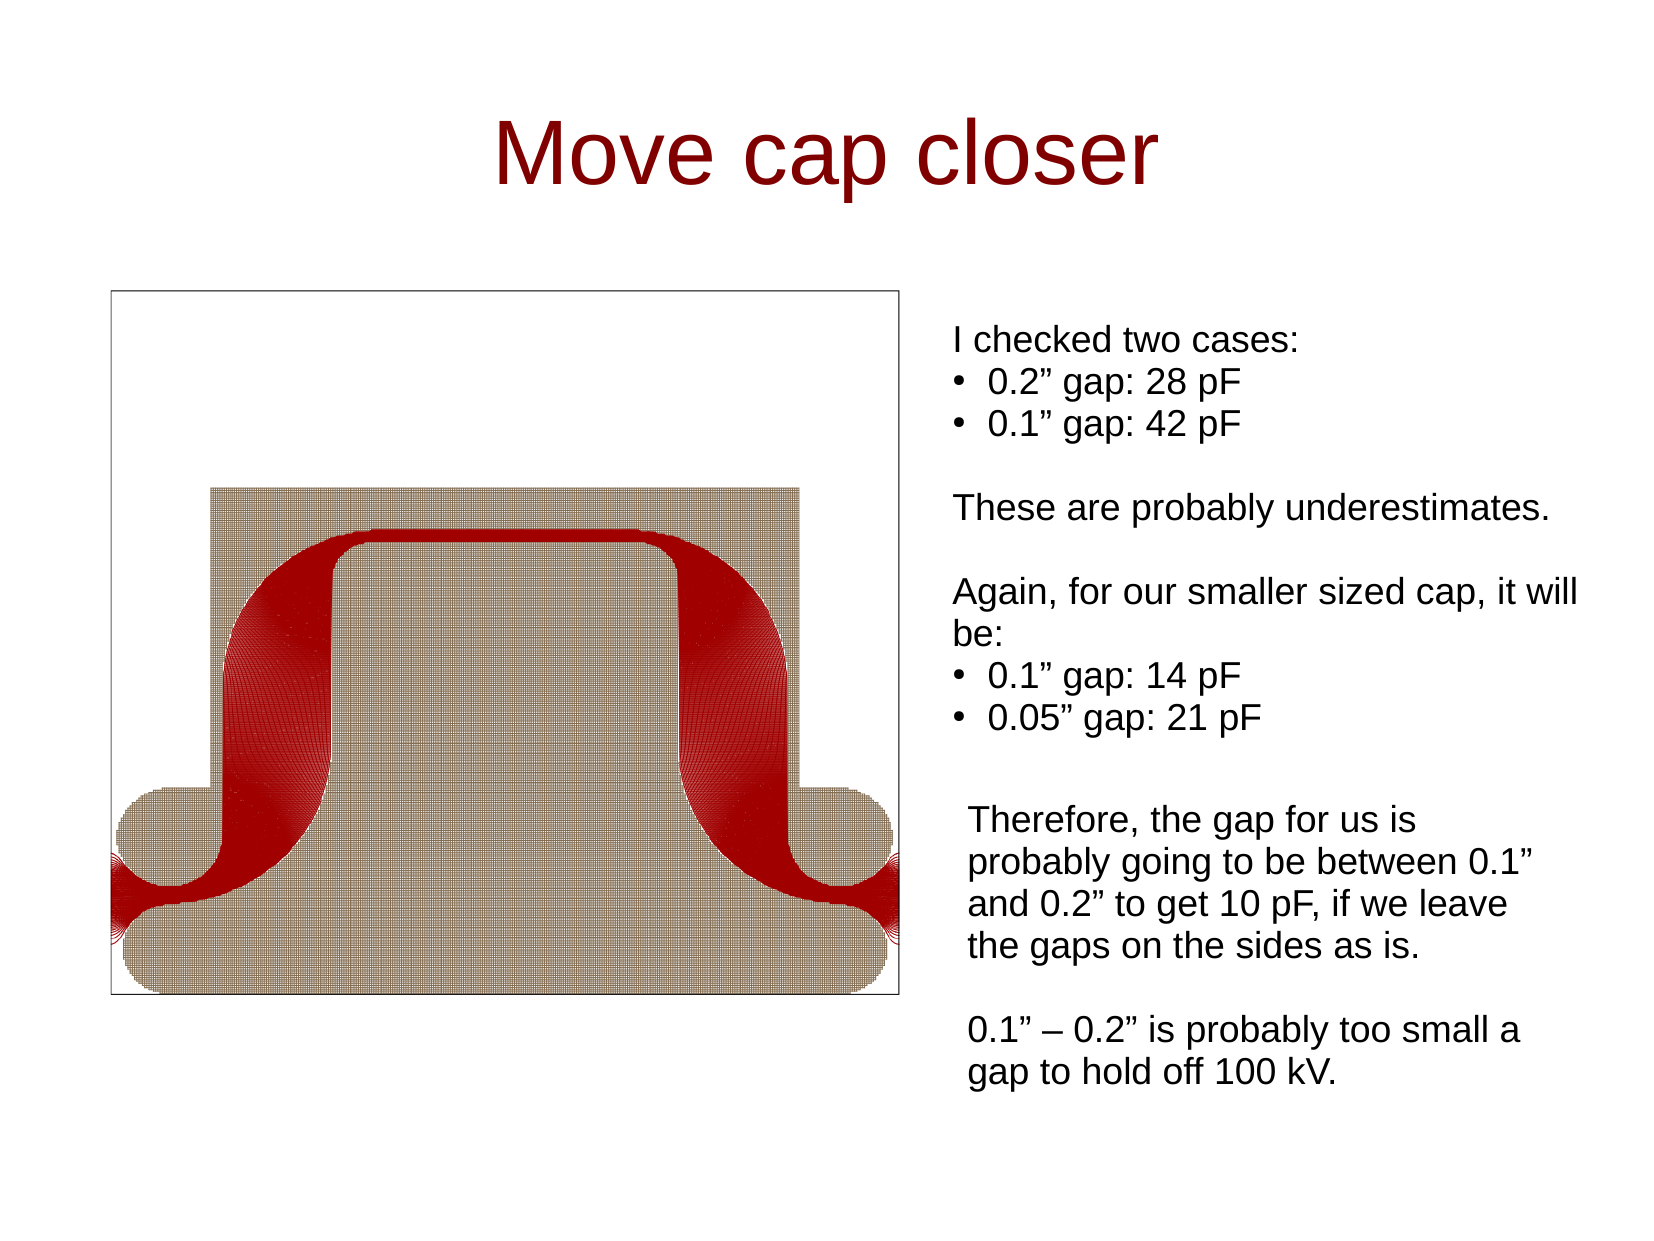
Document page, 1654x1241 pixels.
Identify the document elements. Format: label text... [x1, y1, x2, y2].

text_box Therefore, the gap for us is probably going to be between 0.1” and 0.2” to get 10 pF, if we leave the gaps on the sides as is. 0.1” – 0.2” is probably too small a gap to hold off 100 kV. [952, 791, 1572, 1180]
text_box I checked two cases: 0.2” gap: 28 pF 0.1” gap: 42 pF These are probably underestimates. Again, for our smaller sized cap, it will be: 0.1” gap: 14 pF 0.05” gap: 21 pF [937, 311, 1617, 742]
picture [82, 266, 919, 1032]
title Move cap closer [82, 49, 1571, 257]
